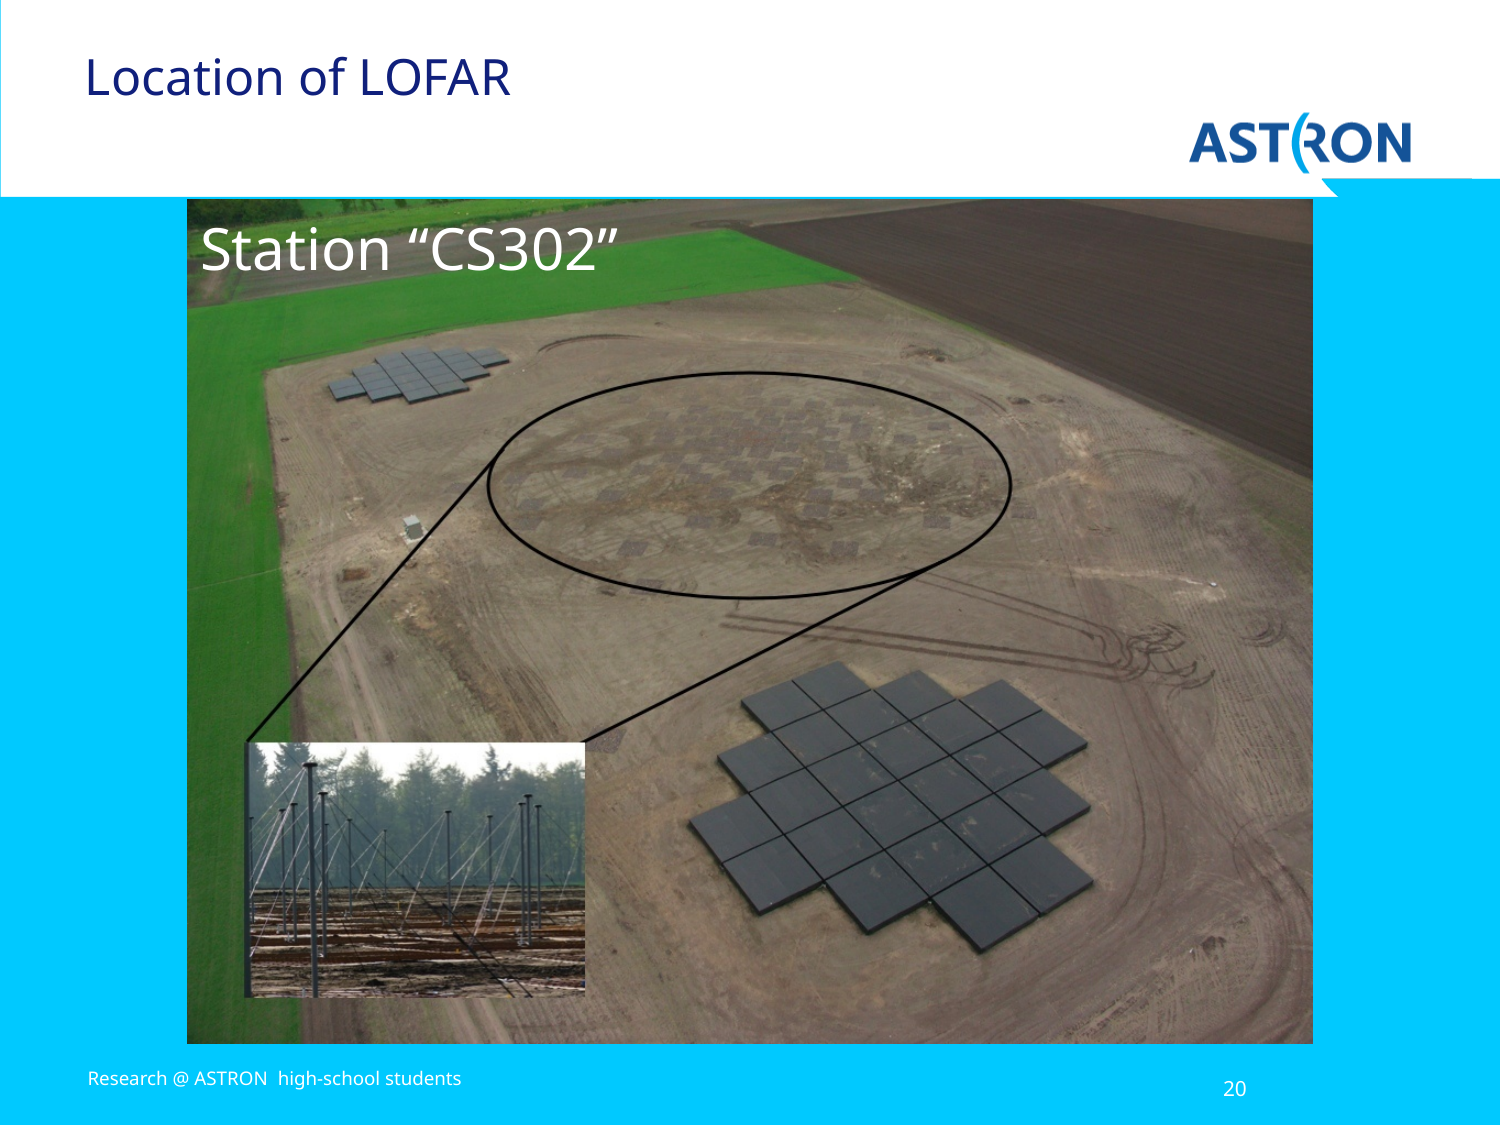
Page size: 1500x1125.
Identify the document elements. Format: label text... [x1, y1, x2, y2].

text_box Station “CS302” [199, 212, 1205, 363]
text_box Research @ ASTRON high-school students [87, 1062, 1055, 1125]
picture [0, 0, 1500, 196]
picture [188, 200, 1312, 1043]
text_box Location of LOFAR [69, 37, 1075, 188]
text_box <number> [1208, 1062, 1409, 1125]
